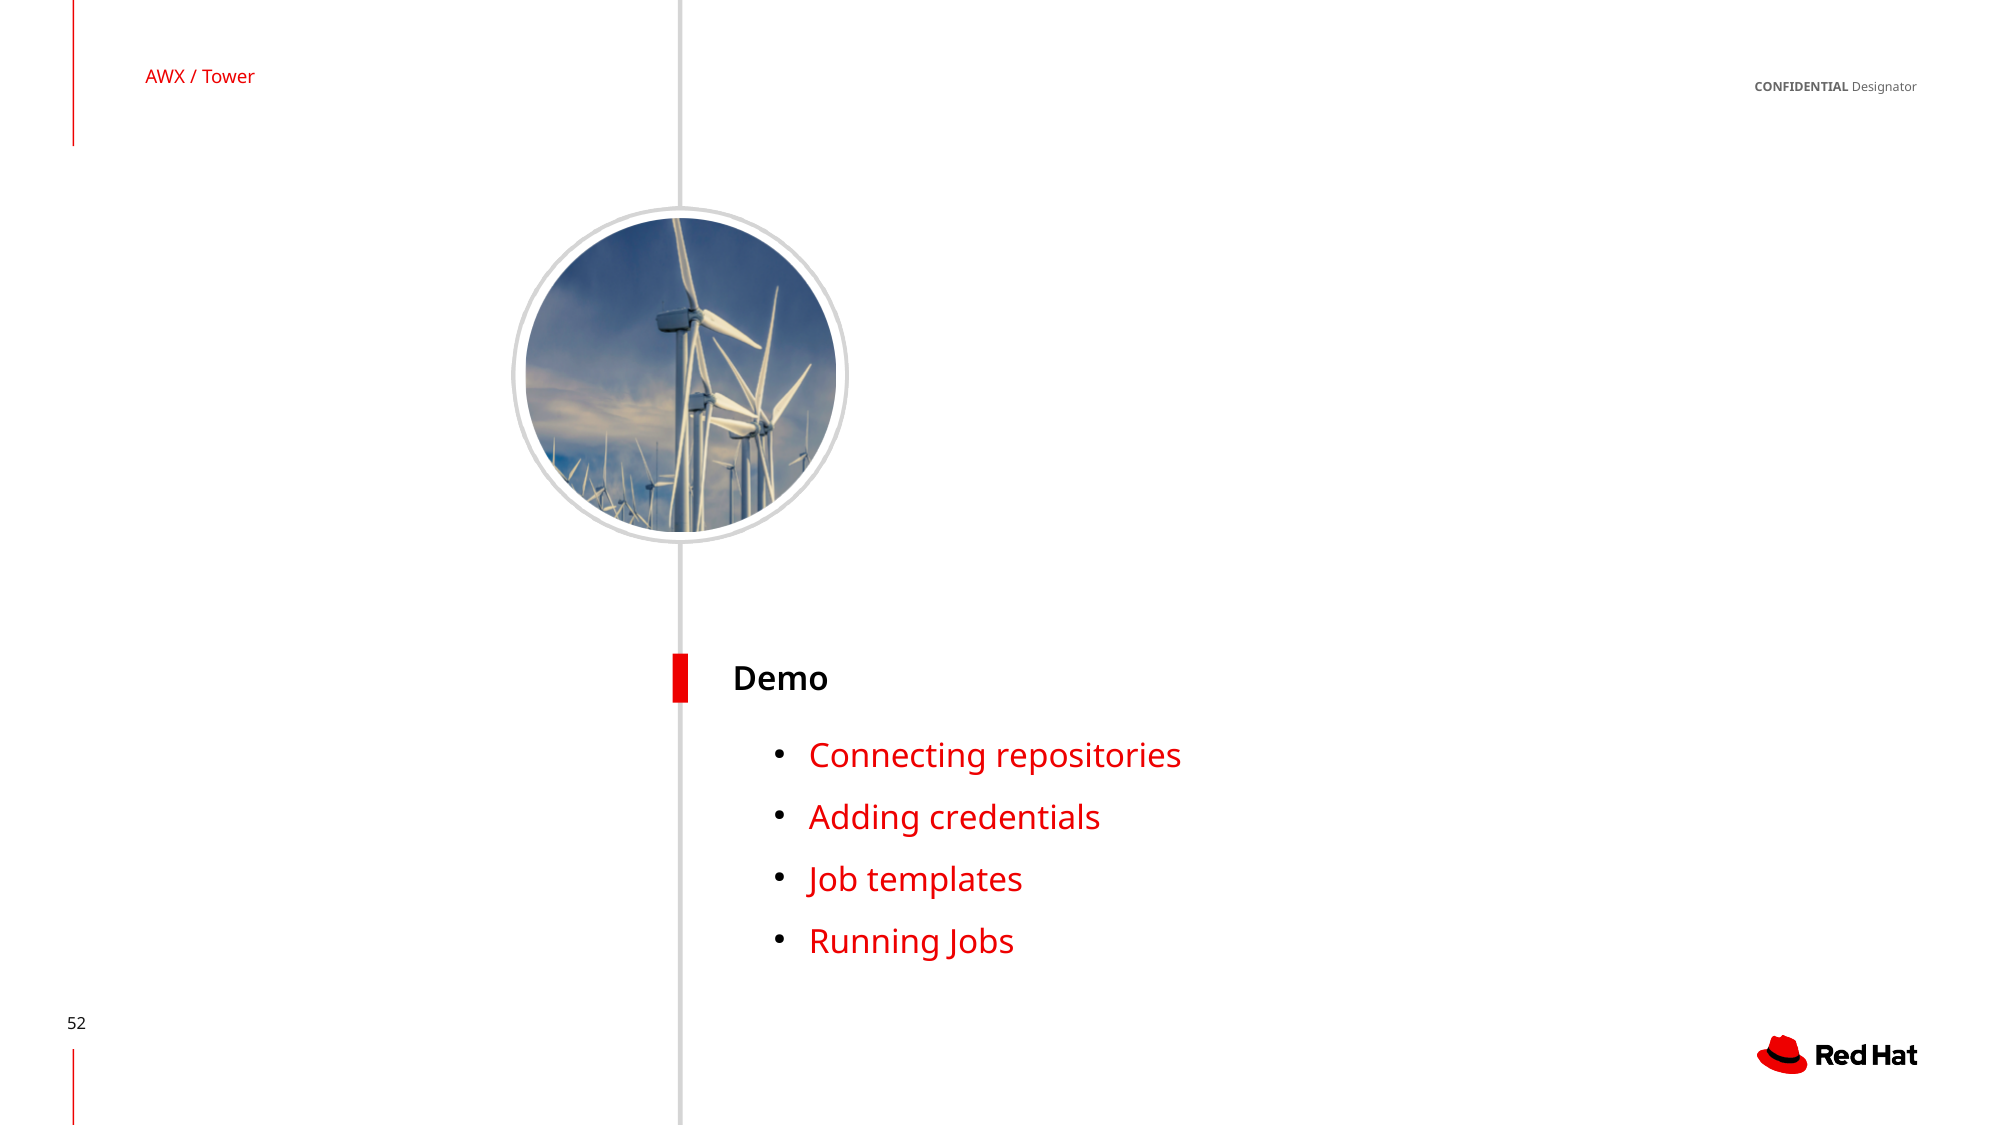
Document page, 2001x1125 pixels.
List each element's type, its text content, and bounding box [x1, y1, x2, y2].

text_box CONFIDENTIAL Designator [1651, 44, 1918, 94]
text_box [672, 653, 688, 703]
text_box Connecting repositories Adding credentials Job templates Running Jobs [773, 712, 1560, 951]
picture [1757, 1035, 1918, 1074]
subtitle AWX / Tower [73, 9, 918, 143]
title Demo [732, 604, 1478, 697]
picture [511, 206, 849, 545]
